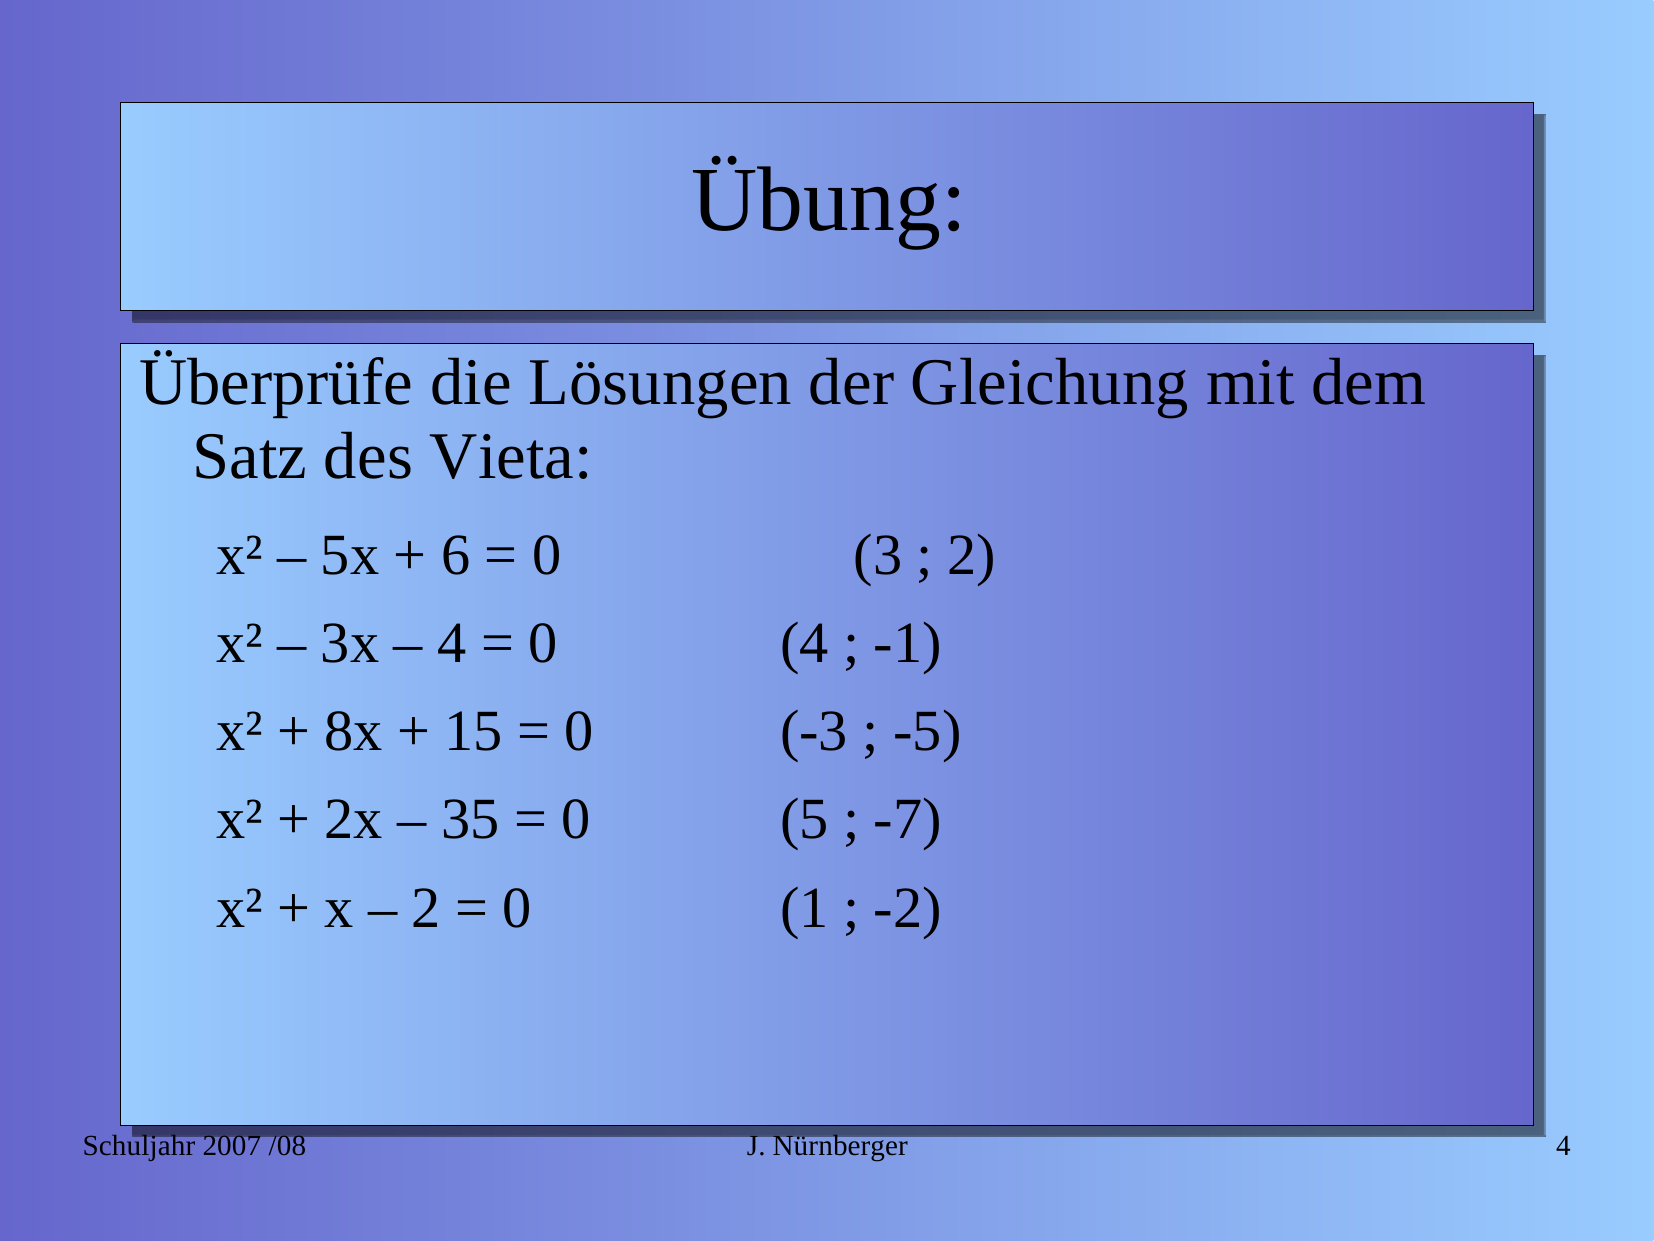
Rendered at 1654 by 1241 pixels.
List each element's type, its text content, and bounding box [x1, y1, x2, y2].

title Übung: [123, 102, 1536, 296]
list Überprüfe die Lösungen der Gleichung mit dem Satz des Vieta: x² – 5x + 6 = 0 (3 ; 2) x² – 3x – 4 = 0 (4 ; -1) x² + 8x + 15 = 0 (-3 ; -5) x² + 2x – 35 = 0 (5 ; -7) x² + x – 2 = 0 (1 ; -2) [121, 344, 1534, 1112]
